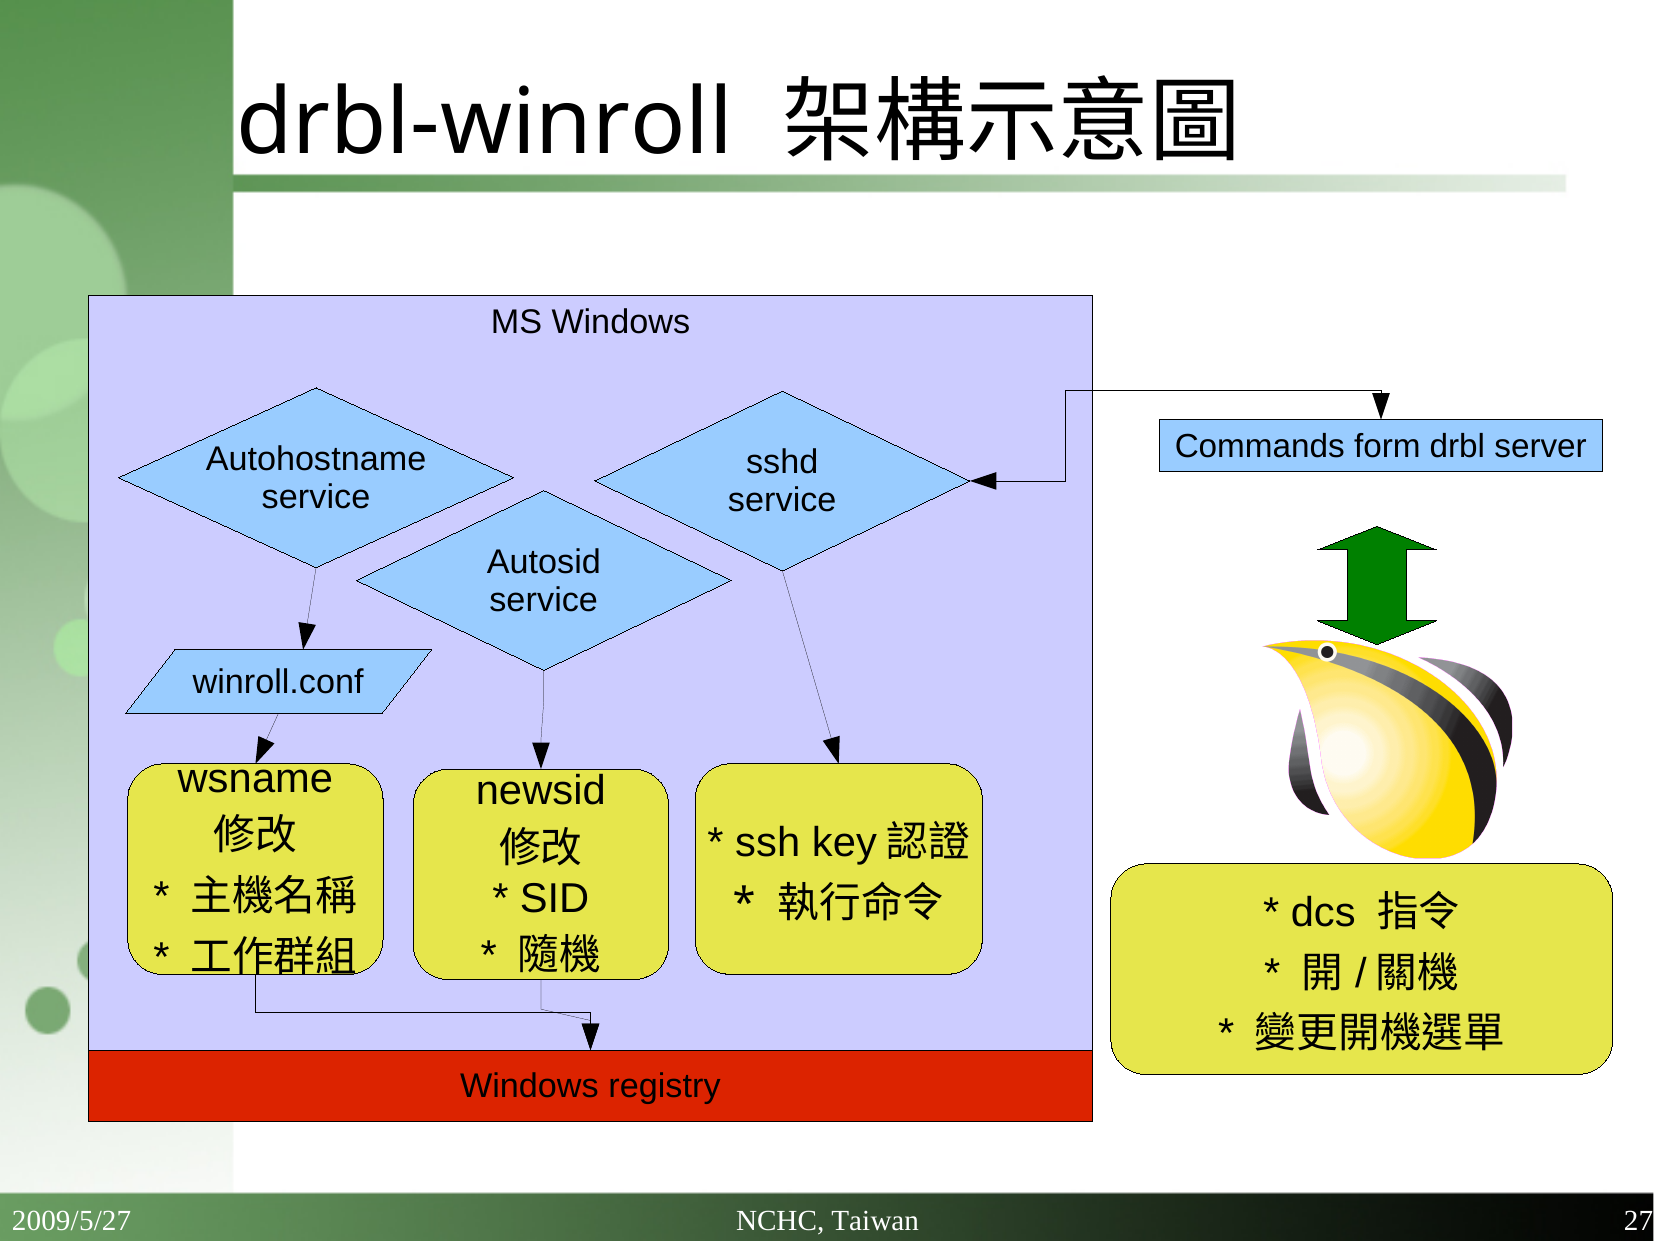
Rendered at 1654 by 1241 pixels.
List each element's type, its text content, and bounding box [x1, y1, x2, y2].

text_box Windows registry [88, 1050, 1093, 1122]
picture [0, 0, 1654, 1241]
title drbl-winroll 架構示意圖 [236, 49, 1595, 178]
text_box * ssh key認證 * 執行命令 [695, 763, 983, 975]
text_box [1317, 526, 1437, 606]
text_box * dcs 指令 * 開/關機 * 變更開機選單 [1110, 863, 1613, 1075]
text_box MS Windows [88, 295, 1093, 1050]
text_box winroll.conf [125, 649, 432, 714]
text_box wsname 修改 * 主機名稱 * 工作群組 [127, 763, 384, 975]
text_box Autosid service [356, 490, 732, 671]
text_box Commands form drbl server [1159, 419, 1603, 472]
text_box newsid 修改 * SID * 隨機 [413, 769, 669, 980]
text_box sshd service [594, 391, 970, 571]
text_box Autohostname service [118, 387, 514, 568]
